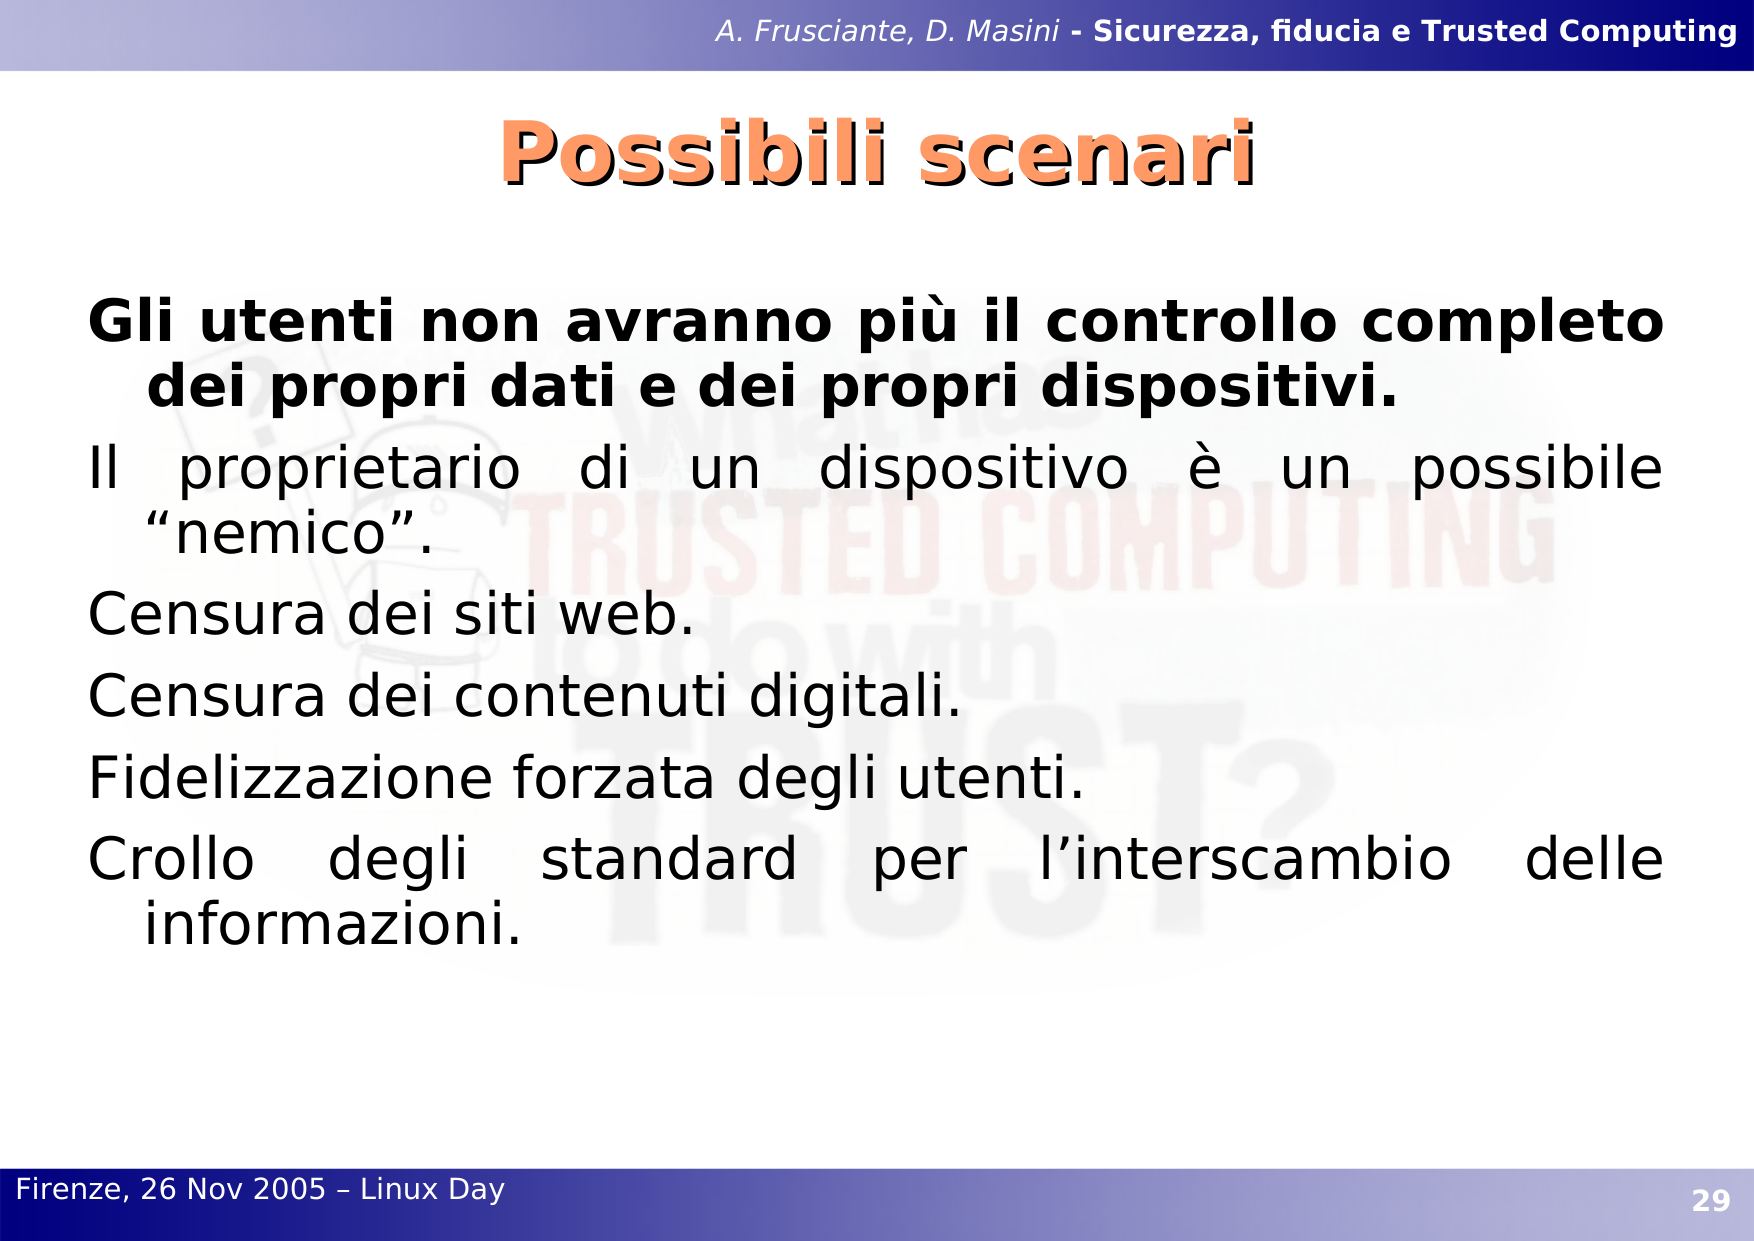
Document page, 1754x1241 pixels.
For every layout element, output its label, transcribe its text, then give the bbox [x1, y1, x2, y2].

title Possibili scenari [87, 49, 1667, 257]
picture [0, 0, 1754, 1241]
text_box <numero> [1641, 1185, 1732, 1223]
text_box Firenze, 26 Nov 2005 – Linux Day [0, 1175, 763, 1234]
text_box A. Frusciante, D. Masini - Sicurezza, fiducia e Trusted Computing [602, 7, 1754, 63]
list Gli utenti non avranno più il controllo completo dei propri dati e dei propri dispositivi. Il proprietario di un dispositivo è un possibile “nemico”. Censura dei siti web. Censura dei contenuti digitali. Fidelizzazione forzata degli utenti. Crollo degli standard per l’interscambio delle informazioni. [87, 289, 1667, 1108]
